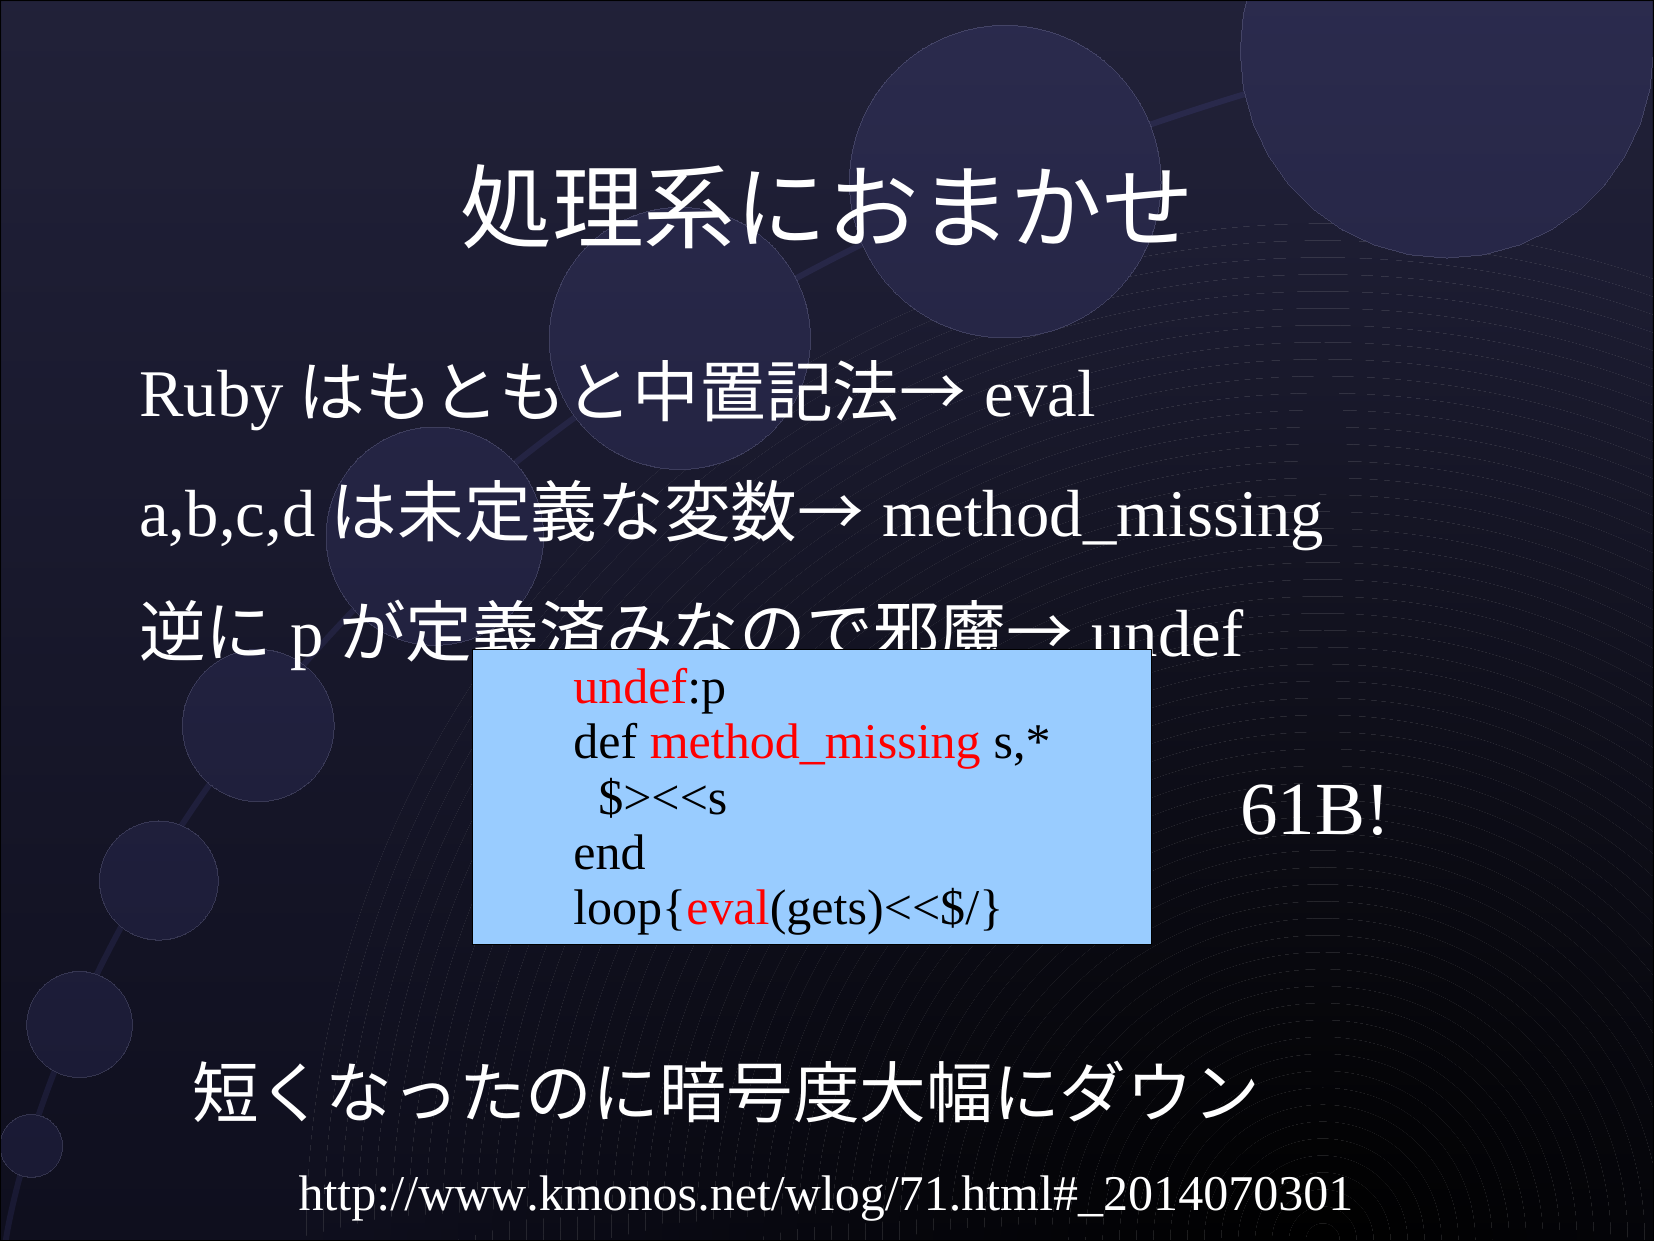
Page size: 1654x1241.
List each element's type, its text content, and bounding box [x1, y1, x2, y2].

list Rubyはもともと中置記法→eval a,b,c,dは未定義な変数→method_missing 逆にpが定義済みなので邪魔→undef 短くなったのに暗号度大幅にダウン http://www.kmonos.net/wlog/71.html#_2014070301 [121, 344, 1534, 1149]
text_box 61B! [1240, 767, 1425, 886]
title 処理系におまかせ [121, 102, 1534, 311]
text_box undef:p def method_missing s,* $><<s end loop{eval(gets)<<$/} [472, 649, 1152, 945]
